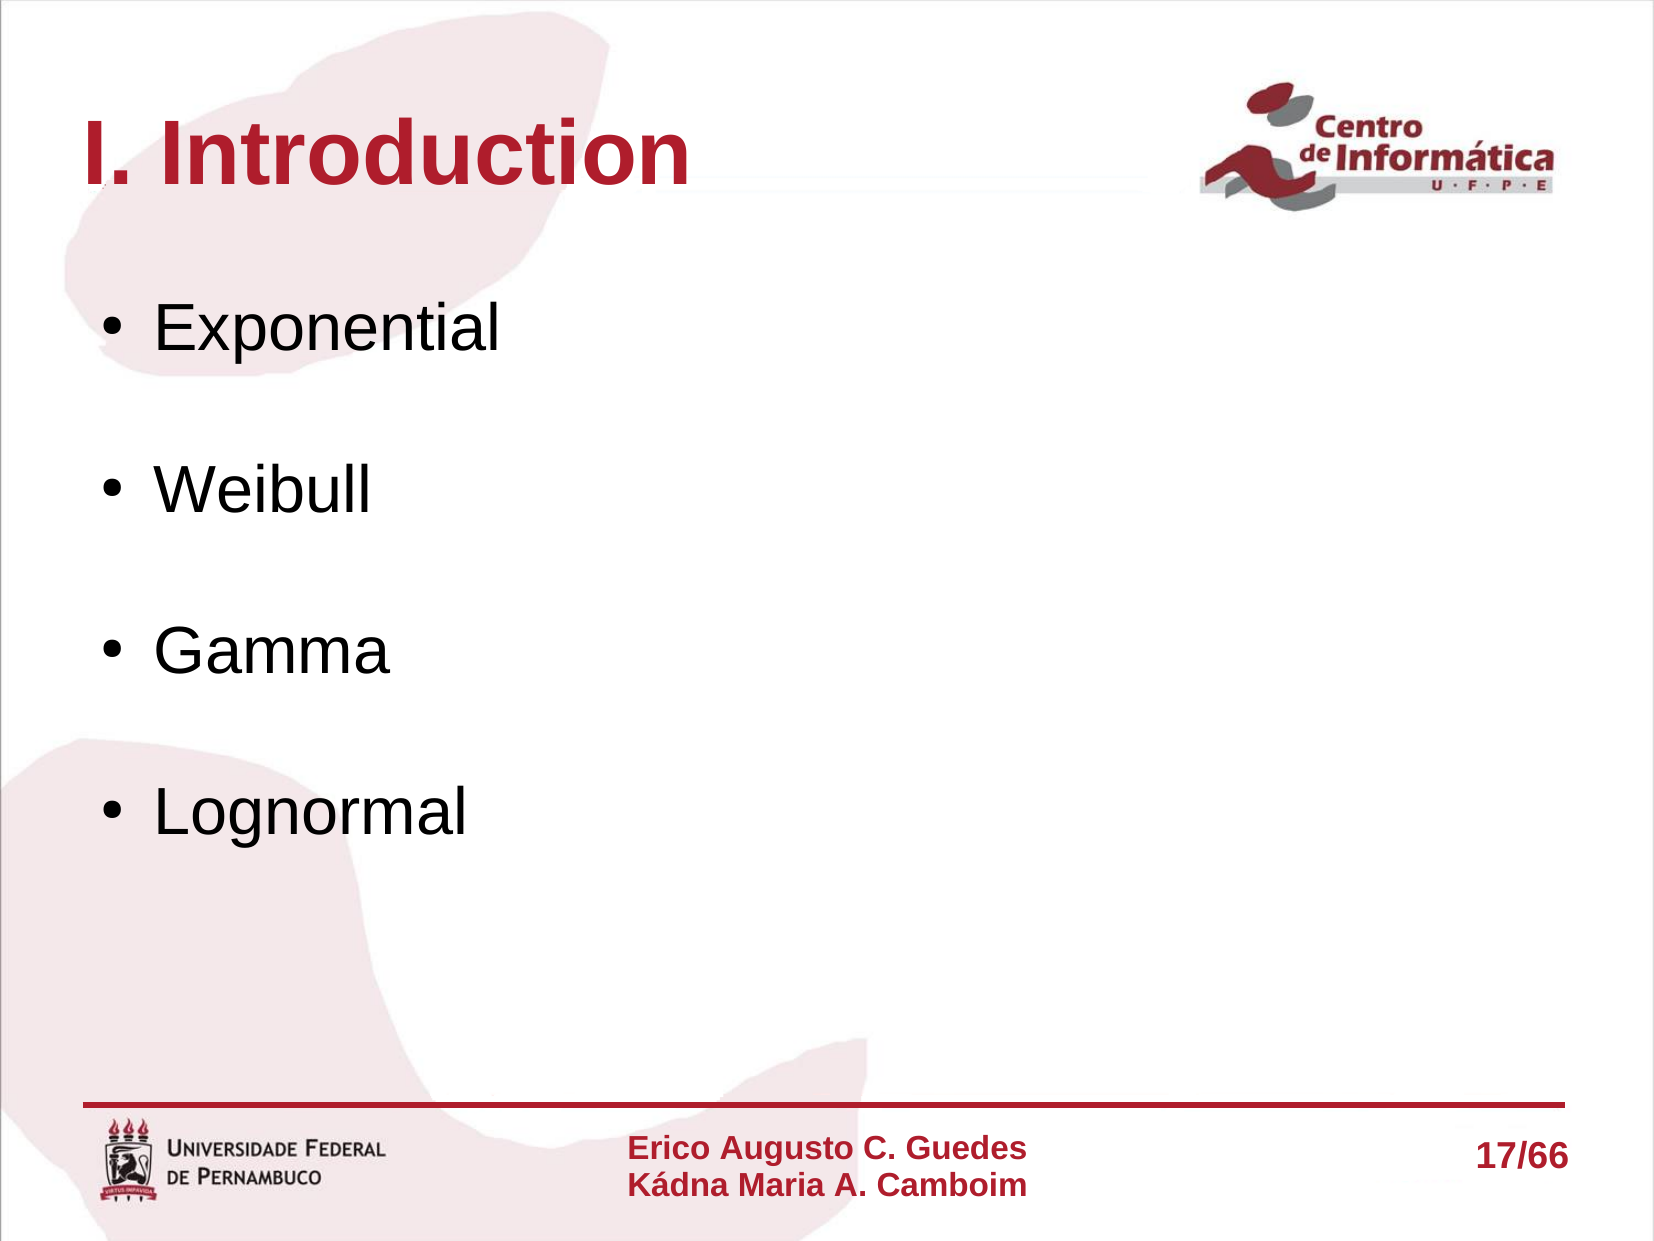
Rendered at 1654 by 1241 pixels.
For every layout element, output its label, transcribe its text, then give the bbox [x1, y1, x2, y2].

list Exponential Weibull Gamma Lognormal [82, 290, 1571, 1094]
picture [0, 0, 1654, 1241]
title I. Introduction [82, 56, 1571, 250]
